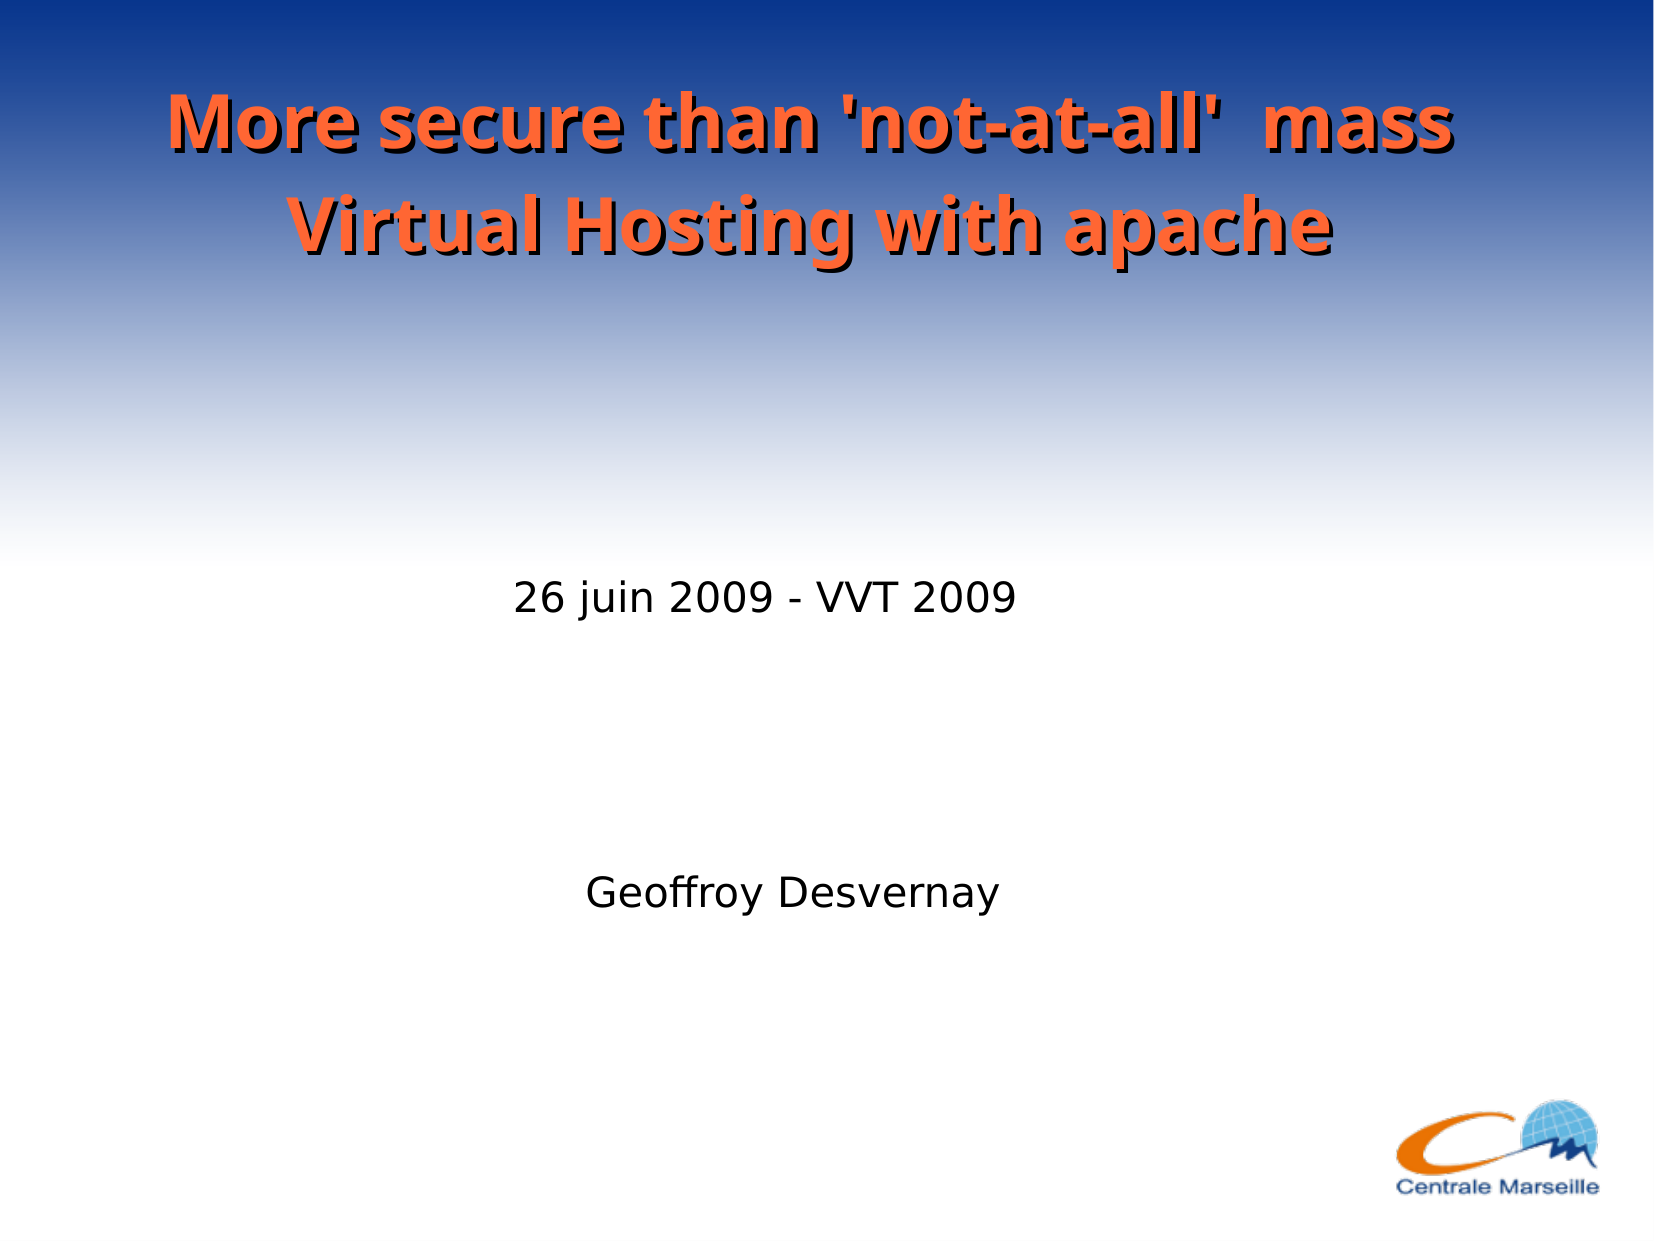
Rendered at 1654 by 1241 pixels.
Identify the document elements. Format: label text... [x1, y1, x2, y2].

text_box 26 juin 2009 - VVT 2009 [498, 566, 1033, 630]
picture [0, 0, 1654, 1241]
text_box Geoffroy Desvernay [570, 861, 1017, 926]
text_box More secure than 'not-at-all' mass Virtual Hosting with apache [118, 61, 1502, 490]
